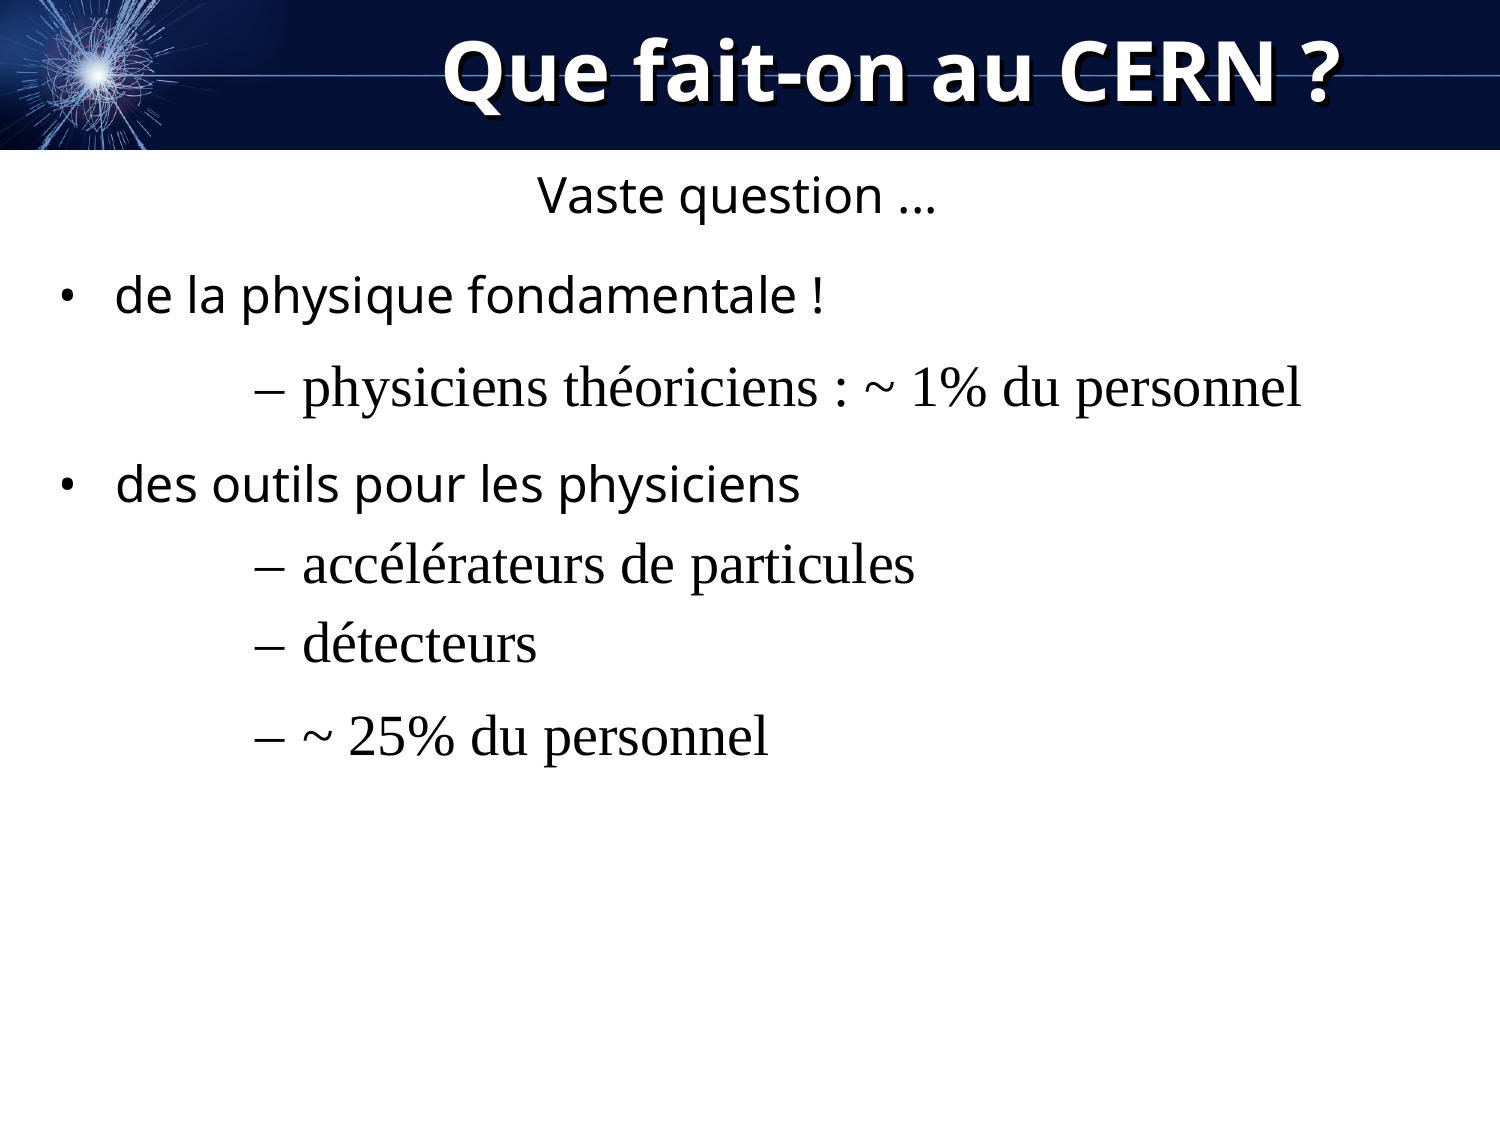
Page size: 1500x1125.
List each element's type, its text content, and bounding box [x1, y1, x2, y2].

list ~ 25% du personnel [44, 695, 1432, 798]
list Vaste question ... [44, 152, 1432, 252]
list des outils pour les physiciens accélérateurs de particules détecteurs [44, 449, 1432, 688]
picture [0, 0, 1500, 150]
title Que fait-on au CERN ? [425, 11, 1489, 128]
list de la physique fondamentale ! [44, 252, 1432, 343]
list physiciens théoriciens : ~ 1% du personnel [44, 346, 1432, 449]
